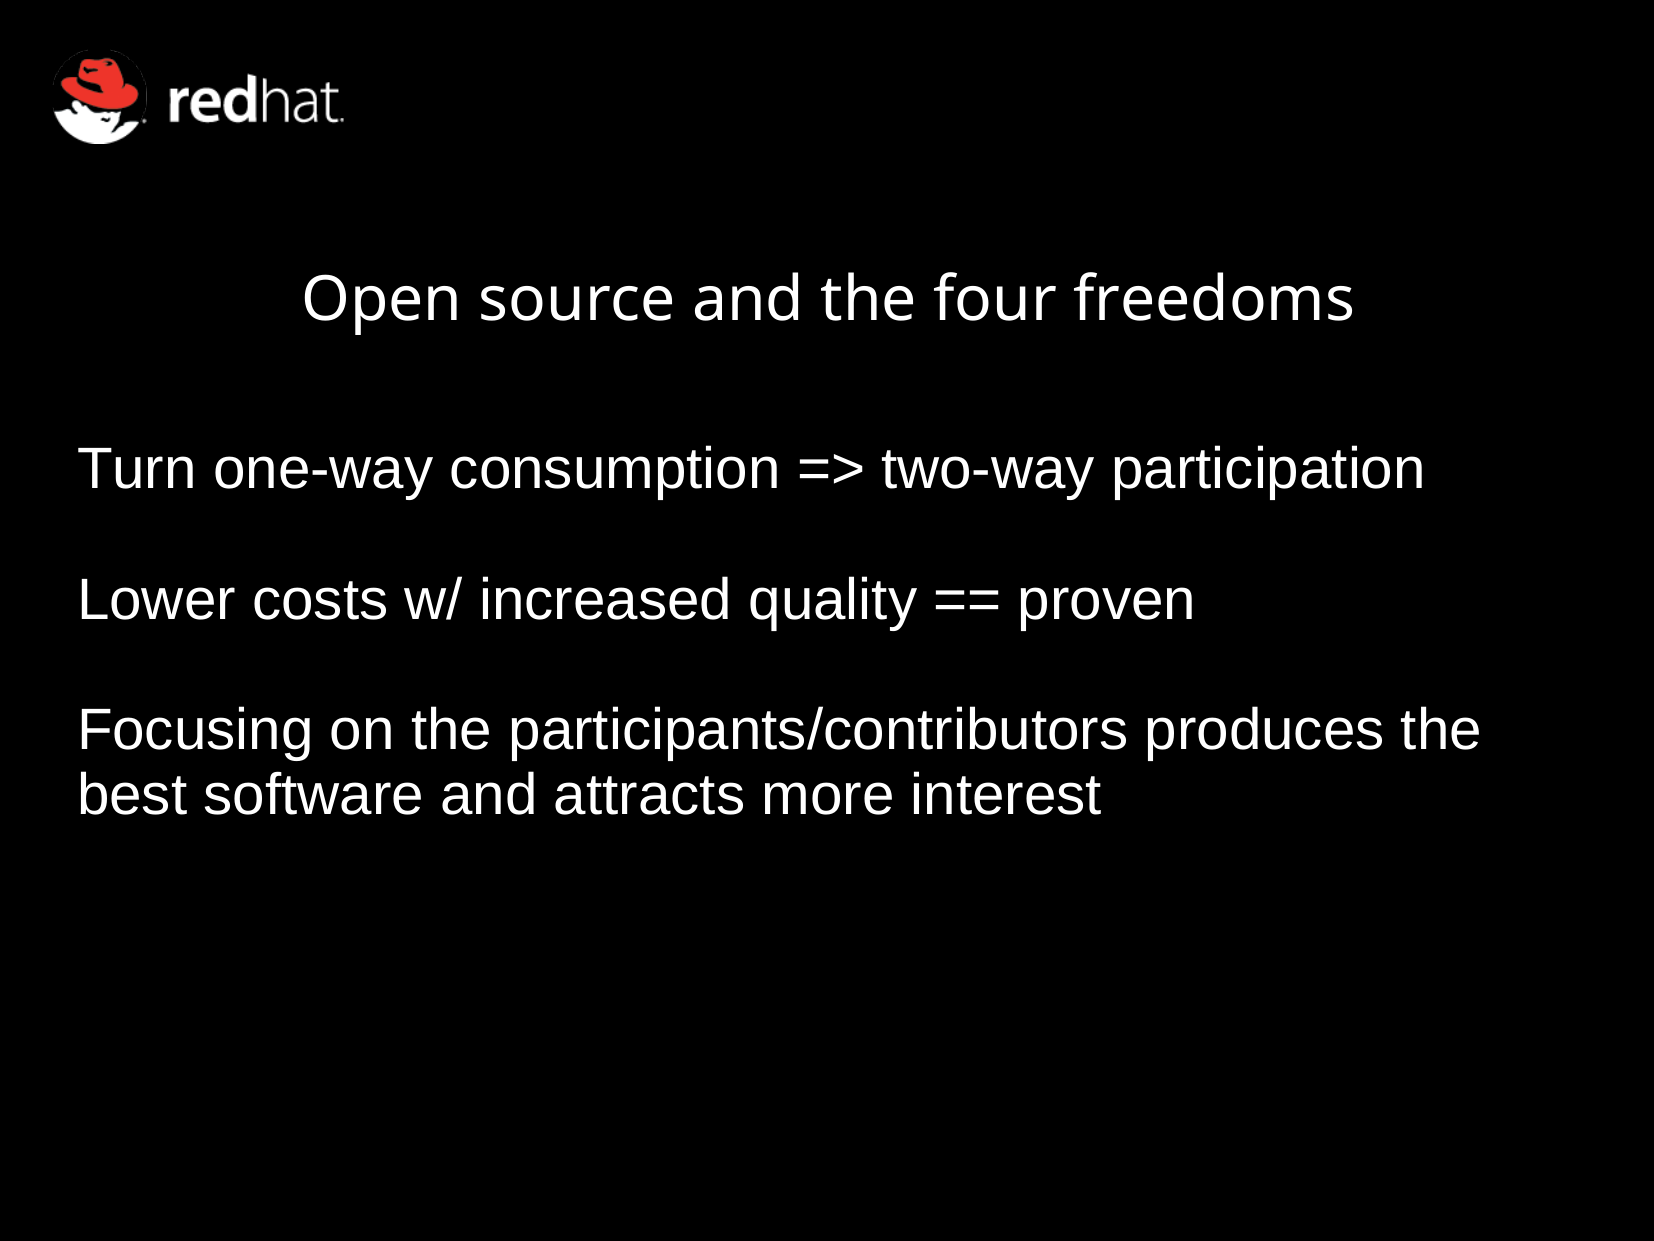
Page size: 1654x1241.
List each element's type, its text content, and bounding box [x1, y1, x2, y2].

list Turn one-way consumption => two-way participation Lower costs w/ increased quality == proven Focusing on the participants/contributors produces the best software and attracts more interest [77, 436, 1500, 1164]
picture [52, 49, 345, 144]
text_box Open source and the four freedoms [202, 253, 1456, 406]
